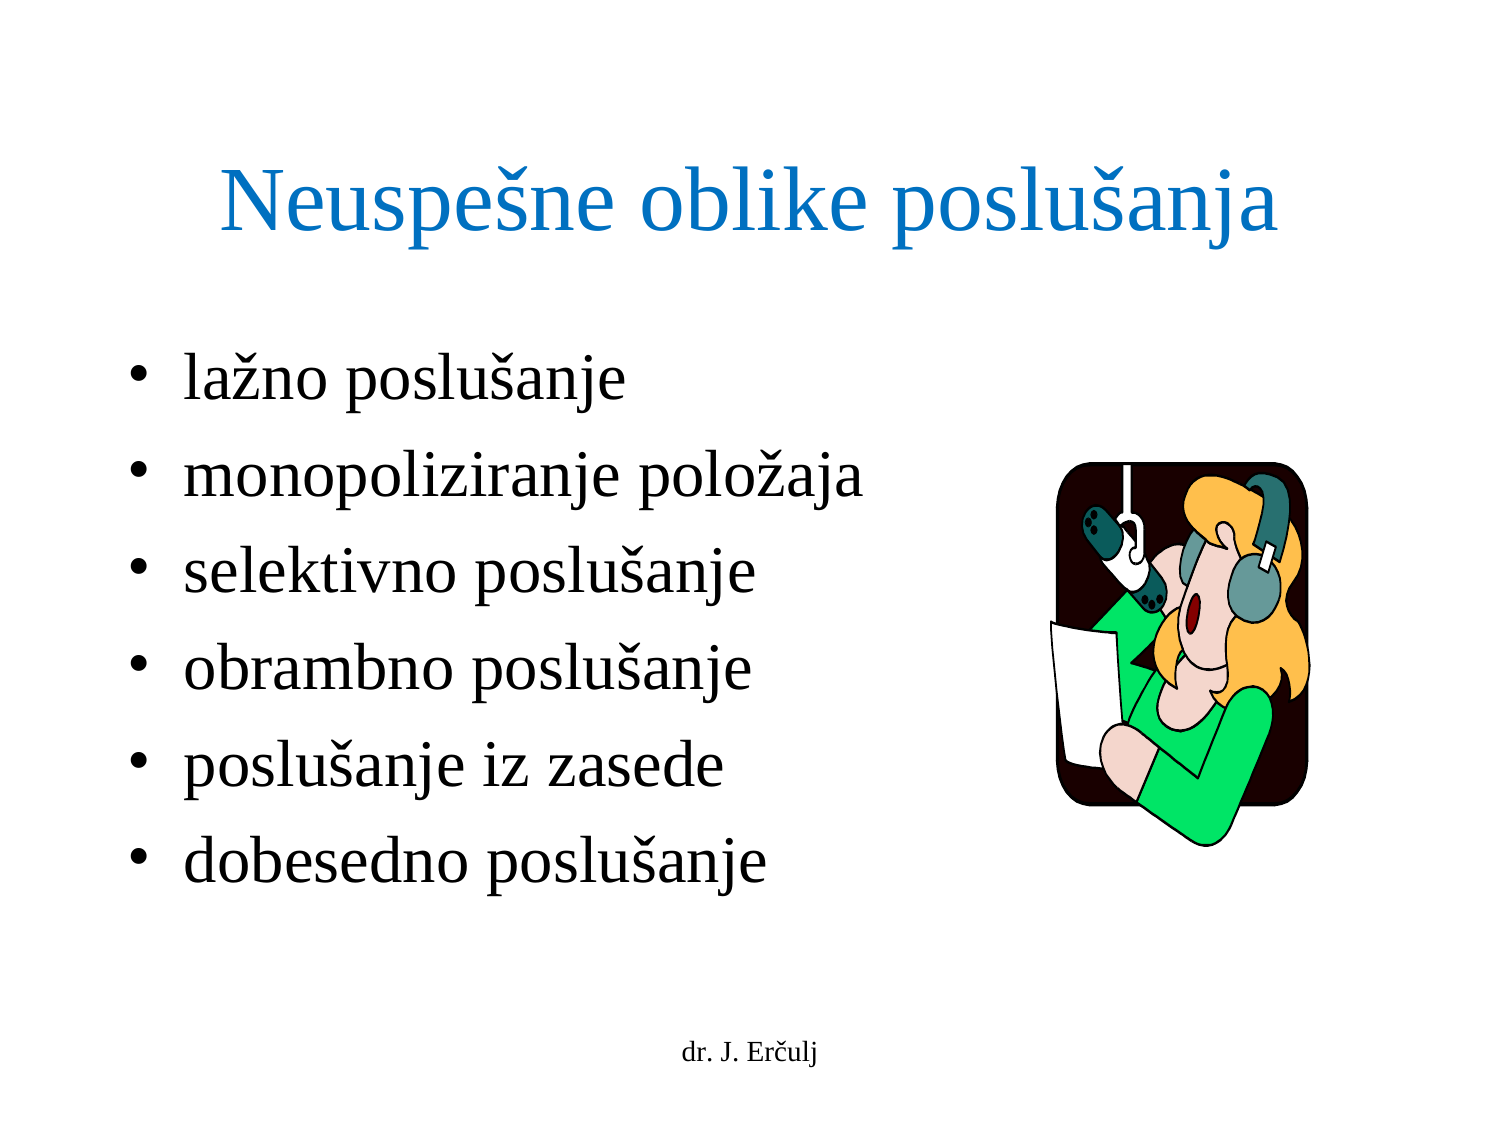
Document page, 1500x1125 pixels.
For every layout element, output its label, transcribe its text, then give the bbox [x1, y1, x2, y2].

title Neuspešne oblike poslušanja [112, 99, 1388, 288]
picture [1050, 462, 1326, 850]
list lažno poslušanje monopoliziranje položaja selektivno poslušanje obrambno poslušanje poslušanje iz zasede dobesedno poslušanje [112, 324, 1388, 1001]
text_box dr. J. Erčulj [512, 1025, 988, 1101]
